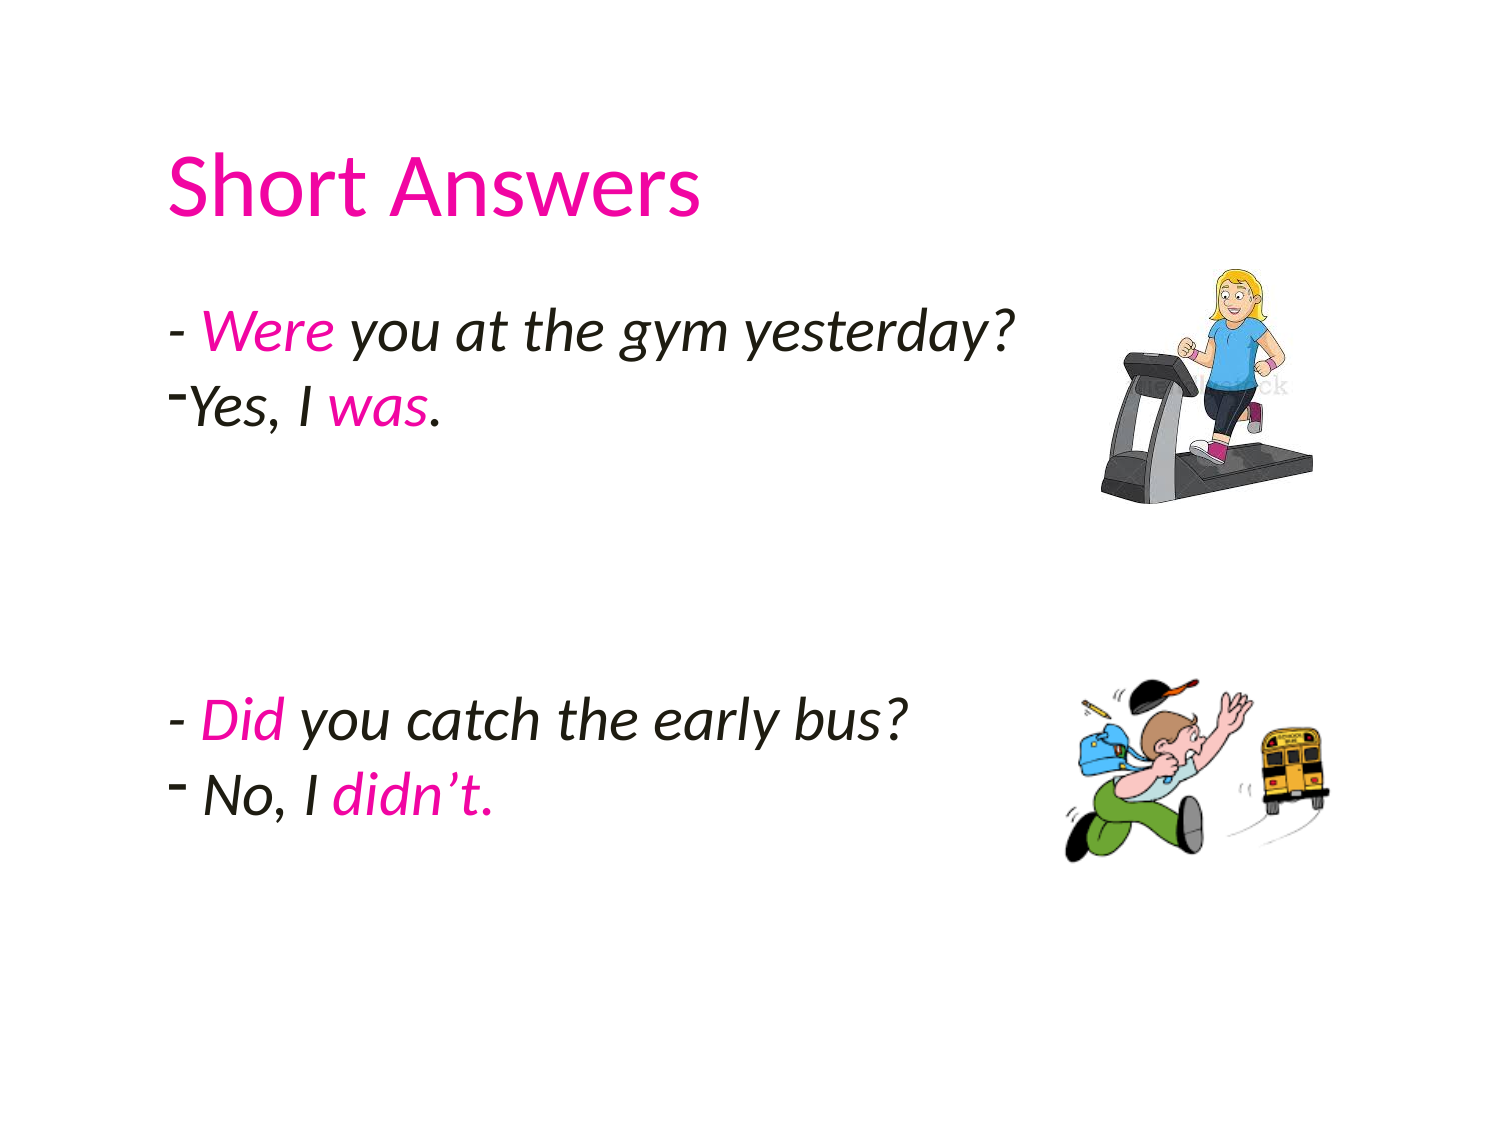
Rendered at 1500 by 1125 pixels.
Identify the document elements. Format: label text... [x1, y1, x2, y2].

picture [1019, 597, 1372, 950]
text_box - Were you at the gym yesterday? Yes, I was. - Did you catch the early bus? No, I didn’t. [152, 281, 1407, 956]
picture [1101, 269, 1313, 504]
text_box Short Answers [152, 117, 786, 242]
